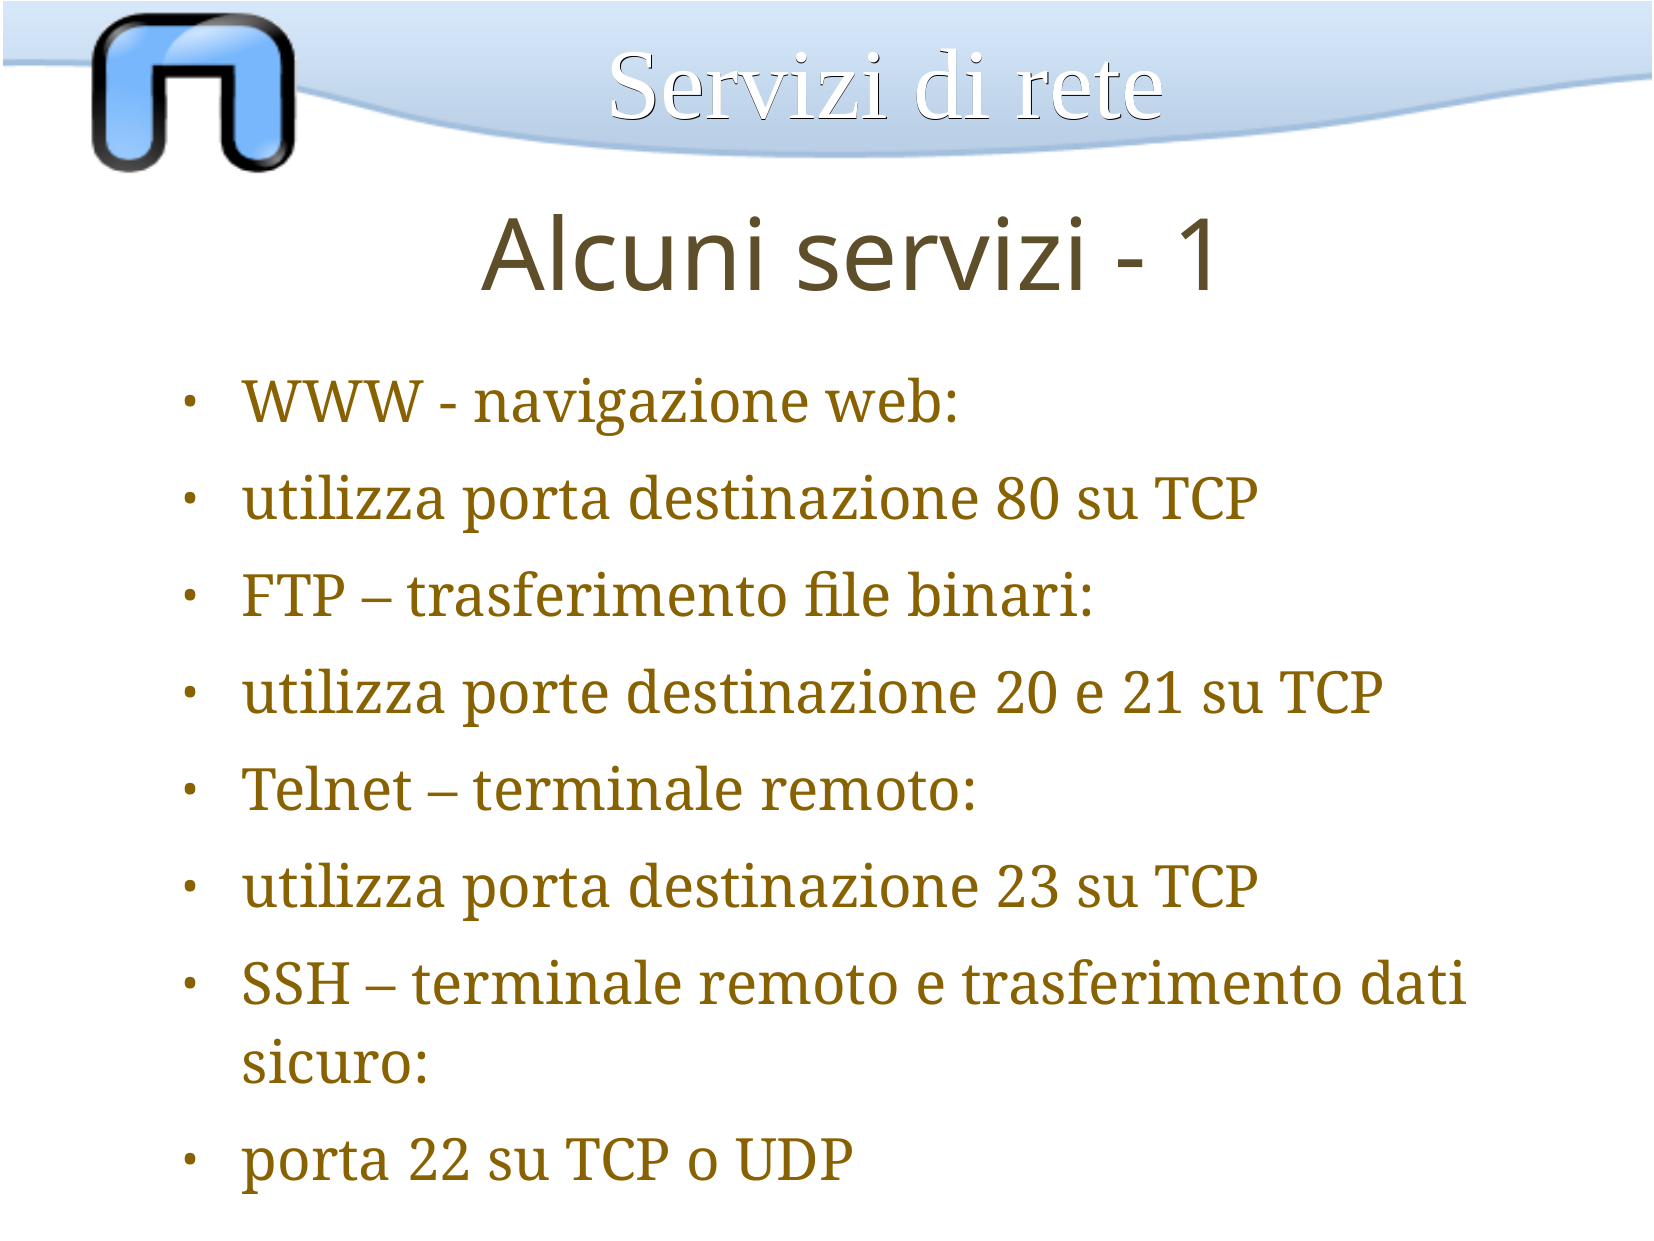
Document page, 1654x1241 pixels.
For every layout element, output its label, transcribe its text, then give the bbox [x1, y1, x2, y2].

list WWW - navigazione web: utilizza porta destinazione 80 su TCP FTP – trasferimento file binari: utilizza porte destinazione 20 e 21 su TCP Telnet – terminale remoto: utilizza porta destinazione 23 su TCP SSH – terminale remoto e trasferimento dati sicuro: porta 22 su TCP o UDP ... [147, 360, 1565, 1241]
picture [0, 0, 1654, 1241]
title Alcuni servizi - 1 [147, 211, 1565, 360]
text_box Servizi di rete [590, 29, 1182, 266]
